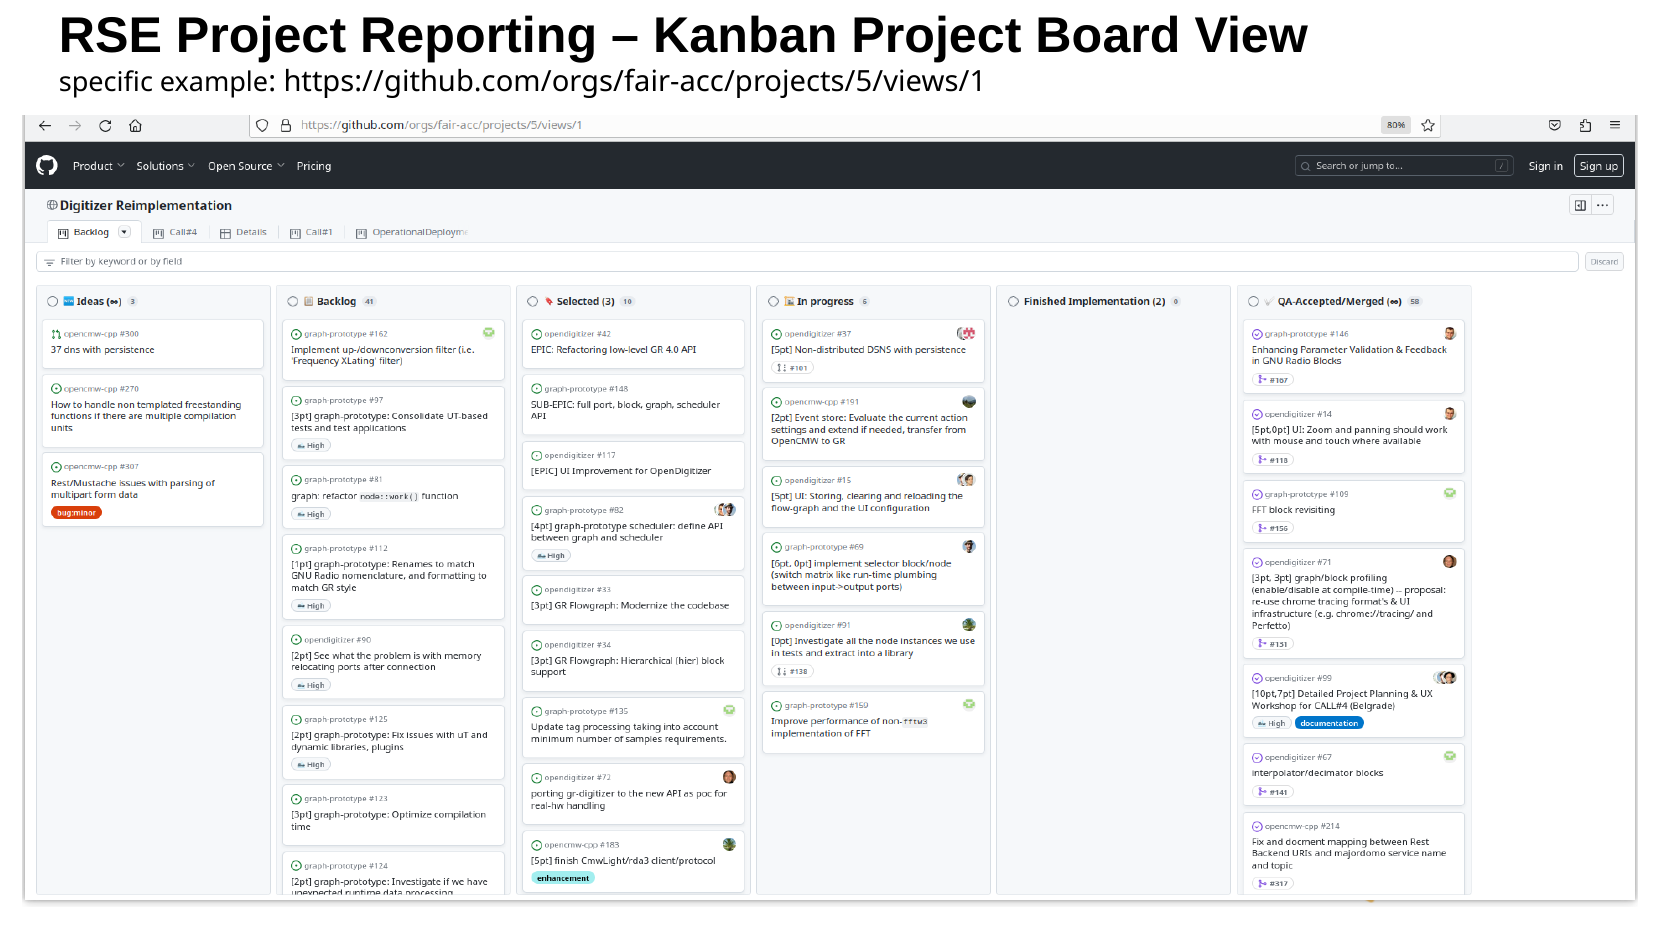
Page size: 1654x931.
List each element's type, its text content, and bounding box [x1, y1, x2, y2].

picture [22, 115, 1638, 907]
title RSE Project Reporting – Kanban Project Board View specific example: https://github.com/orgs/fair-acc/projects/5/views/1 [59, 5, 1638, 106]
